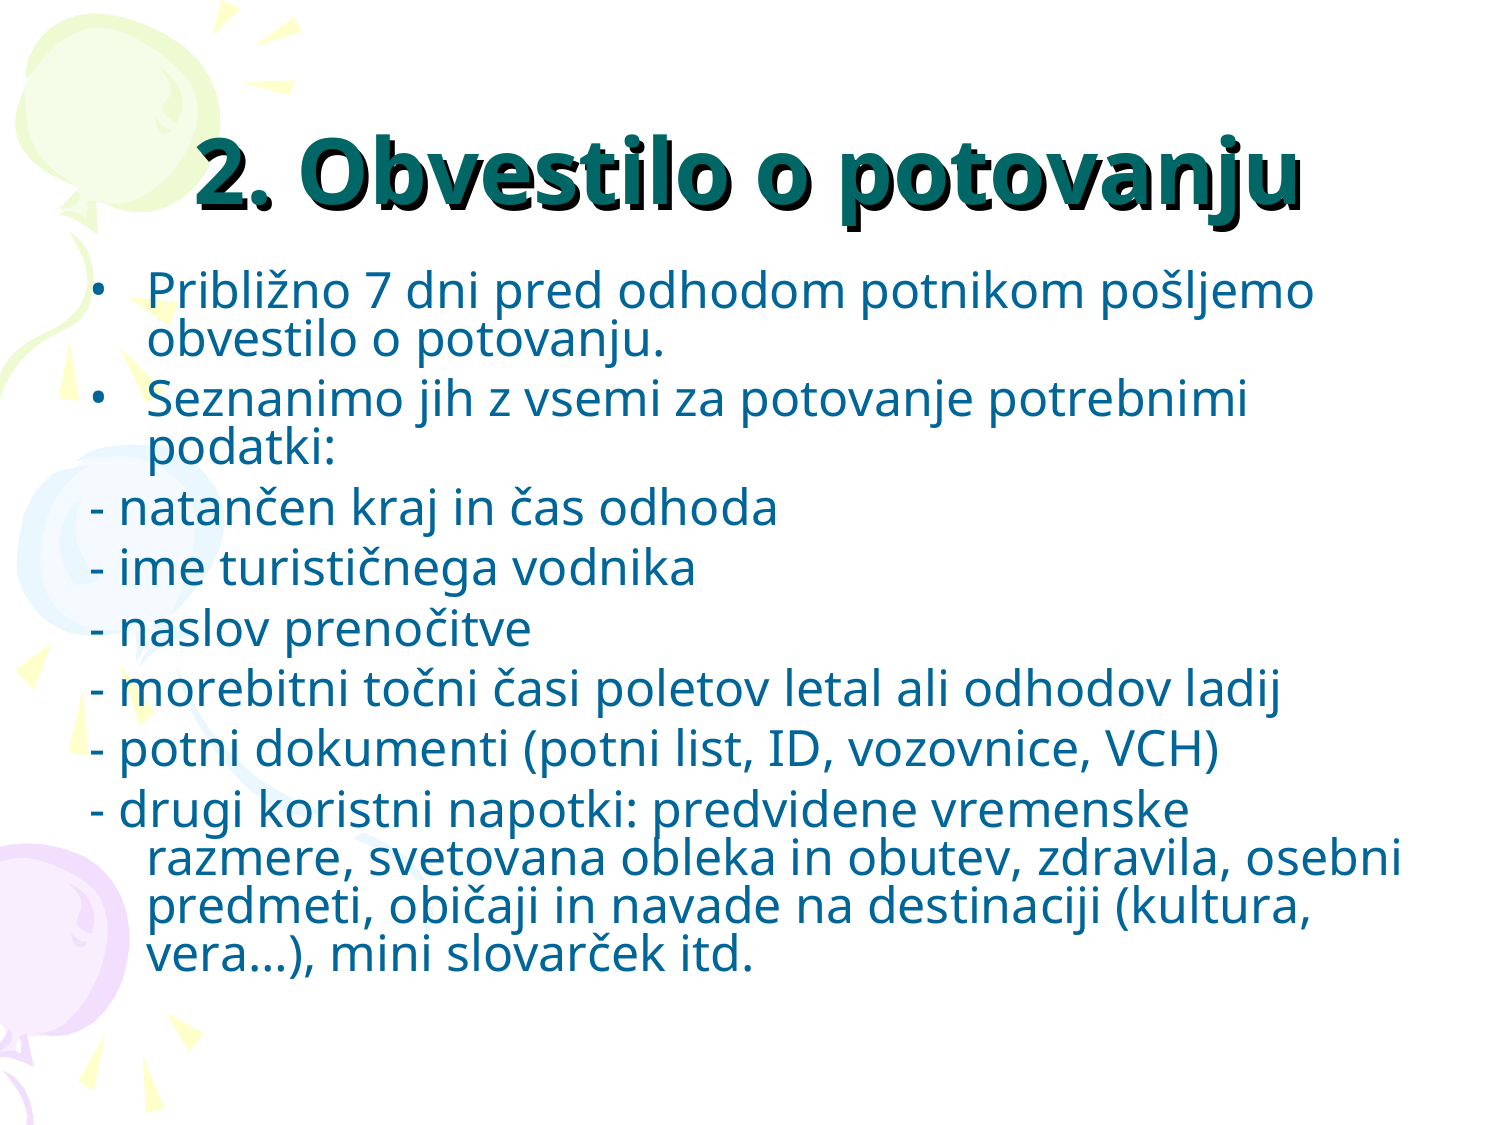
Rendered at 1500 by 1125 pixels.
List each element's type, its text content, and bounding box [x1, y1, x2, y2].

title 2. Obvestilo o potovanju [72, 16, 1426, 233]
list Približno 7 dni pred odhodom potnikom pošljemo obvestilo o potovanju. Seznanimo jih z vsemi za potovanje potrebnimi podatki: - natančen kraj in čas odhoda - ime turističnega vodnika - naslov prenočitve - morebitni točni časi poletov letal ali odhodov ladij - potni dokumenti (potni list, ID, vozovnice, VCH) - drugi koristni napotki: predvidene vremenske razmere, svetovana obleka in obutev, zdravila, osebni predmeti, običaji in navade na destinaciji (kultura, vera…), mini slovarček itd. [75, 262, 1426, 994]
